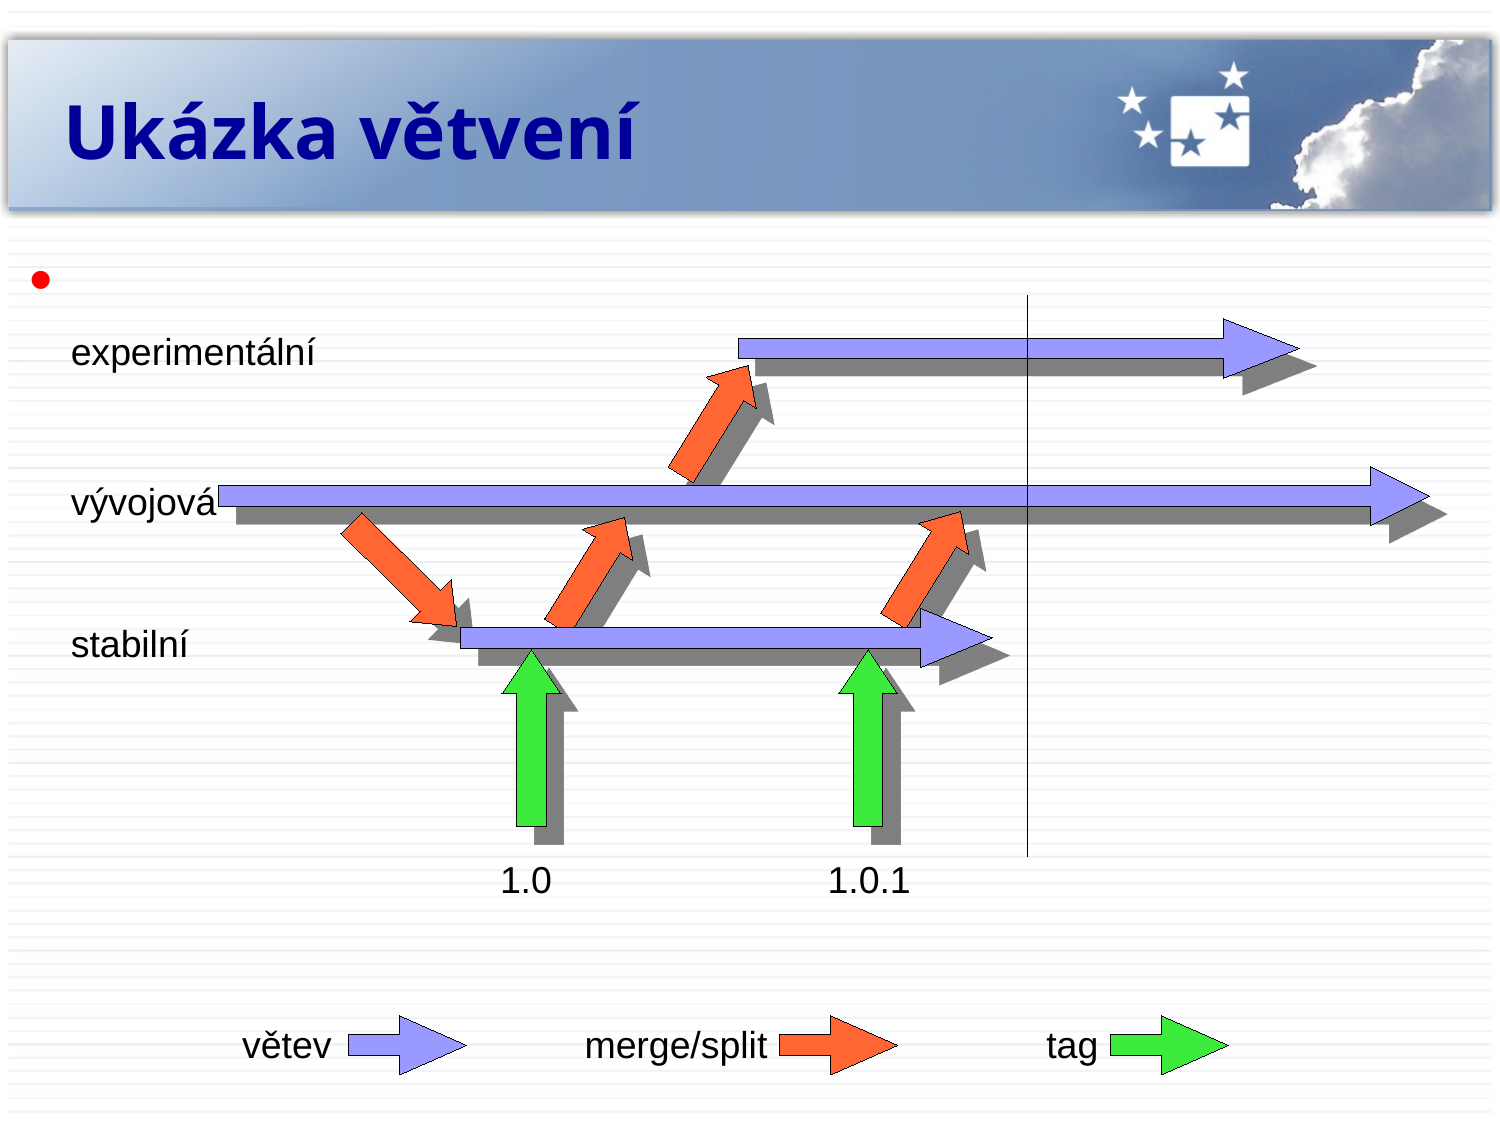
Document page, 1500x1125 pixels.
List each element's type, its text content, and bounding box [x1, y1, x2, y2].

text_box 1.0 [500, 856, 553, 899]
text_box [340, 512, 457, 627]
text_box stabilní [70, 620, 190, 663]
text_box [218, 485, 1027, 507]
text_box merge/split [584, 1021, 768, 1064]
text_box 1.0.1 [827, 856, 912, 899]
text_box experimentální [70, 328, 316, 371]
text_box vývojová [70, 478, 216, 538]
picture [0, 0, 1500, 1125]
text_box [460, 511, 993, 827]
text_box [348, 1015, 467, 1075]
text_box [1028, 466, 1430, 526]
text_box [779, 1015, 898, 1075]
title Ukázka větvení [63, 26, 1414, 229]
text_box tag [1046, 1021, 1099, 1064]
text_box [1110, 1015, 1229, 1075]
list [29, 236, 1481, 1065]
text_box větev [242, 1021, 332, 1064]
